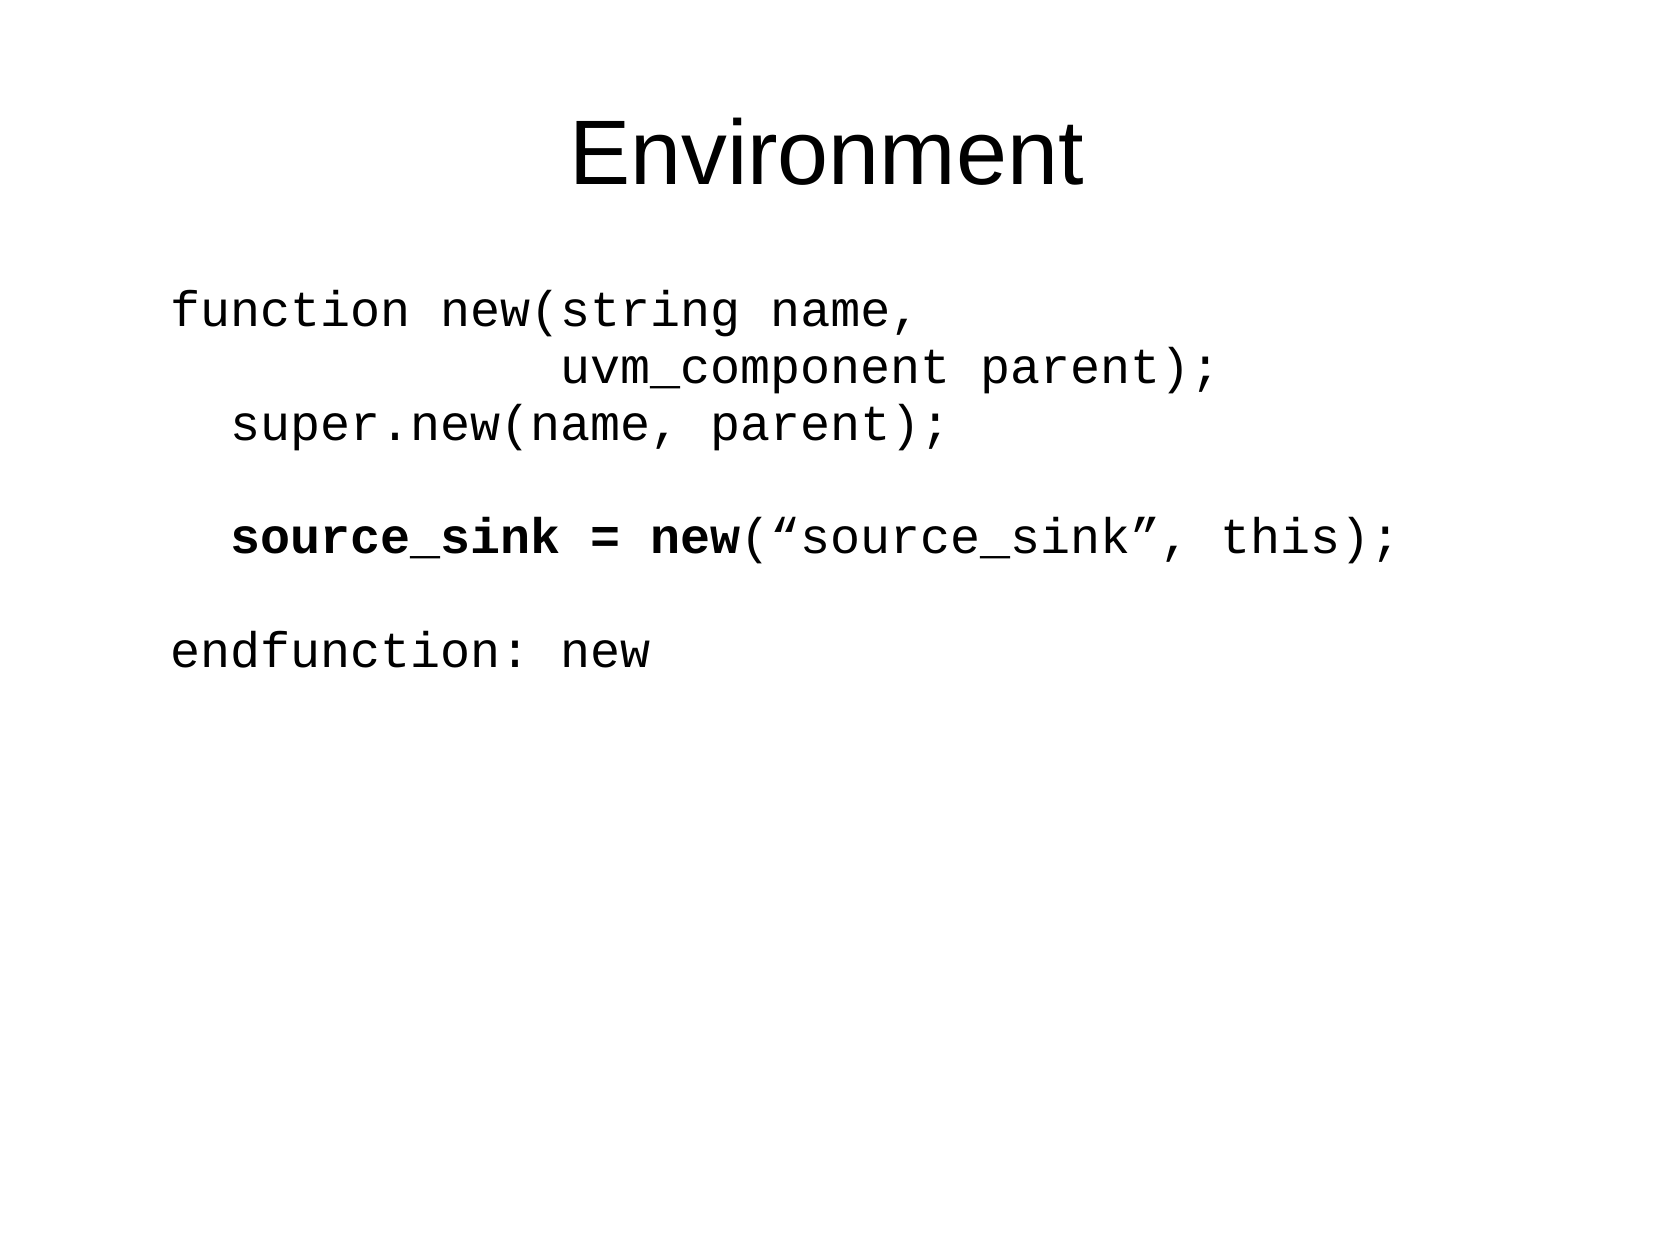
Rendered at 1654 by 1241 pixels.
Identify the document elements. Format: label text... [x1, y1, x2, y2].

title Environment [82, 49, 1571, 257]
list function new(string name, uvm_component parent); super.new(name, parent); source_sink = new(“source_sink”, this); endfunction: new [170, 285, 1401, 1156]
